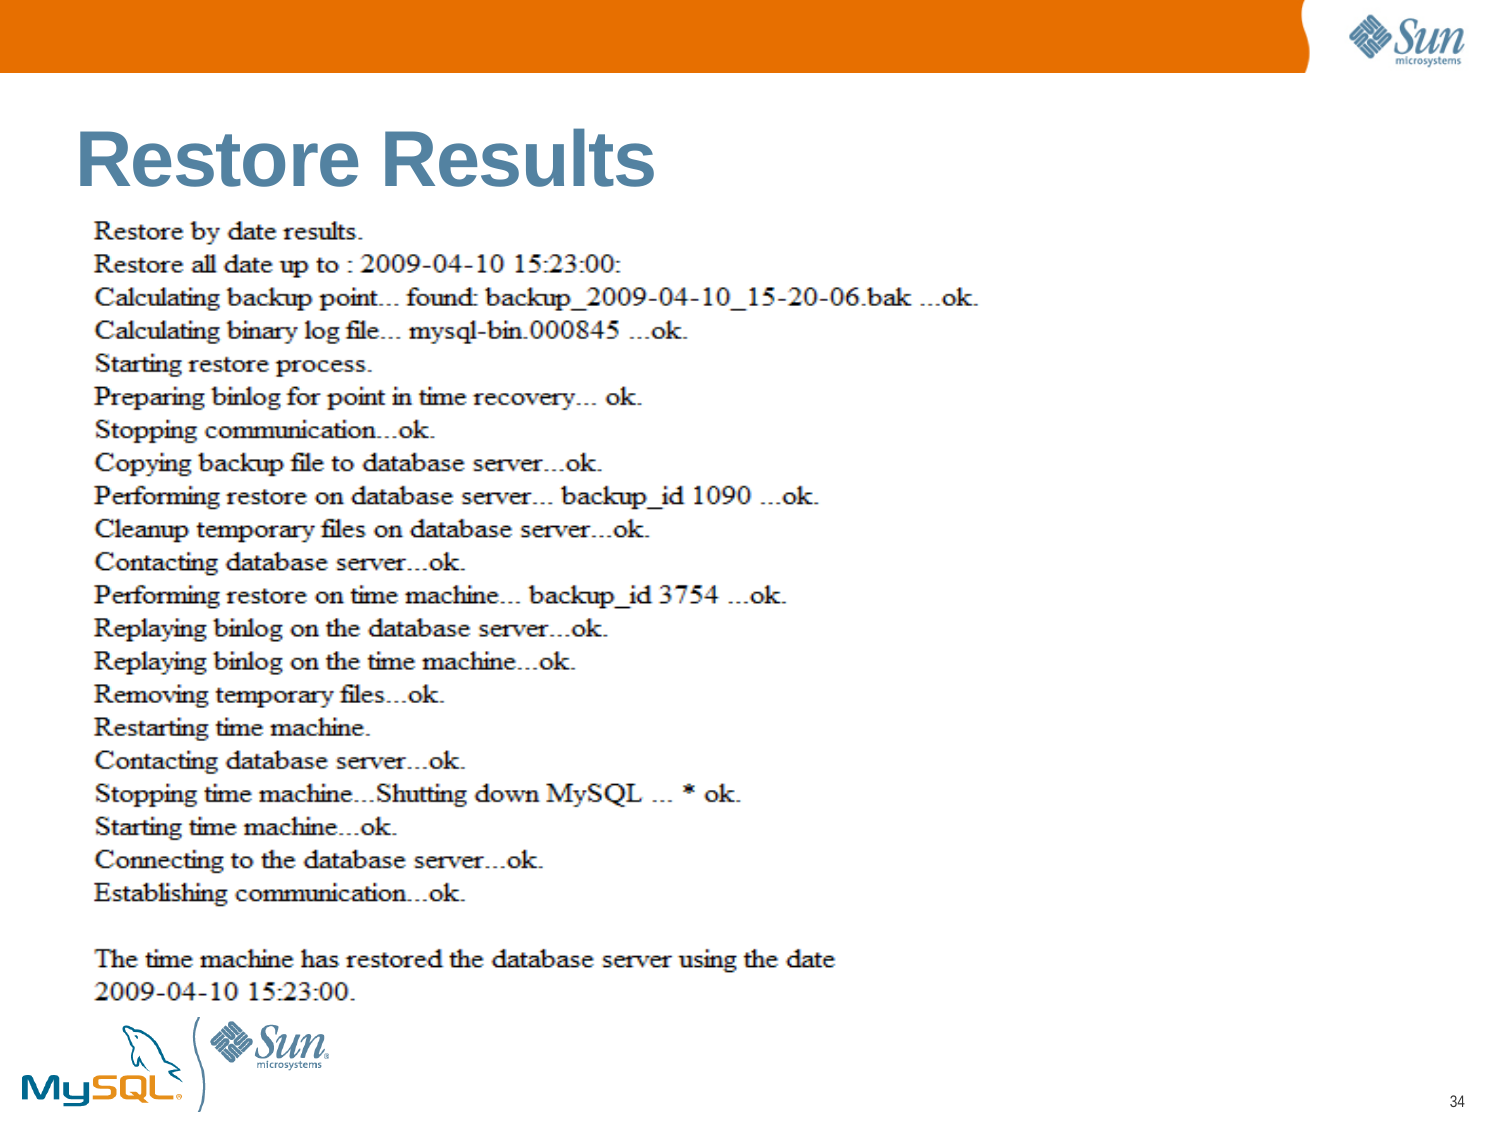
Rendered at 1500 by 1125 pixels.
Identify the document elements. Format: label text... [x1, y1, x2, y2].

picture [0, 0, 1500, 73]
picture [22, 1017, 329, 1112]
picture [89, 215, 999, 1009]
title Restore Results [75, 123, 1437, 227]
